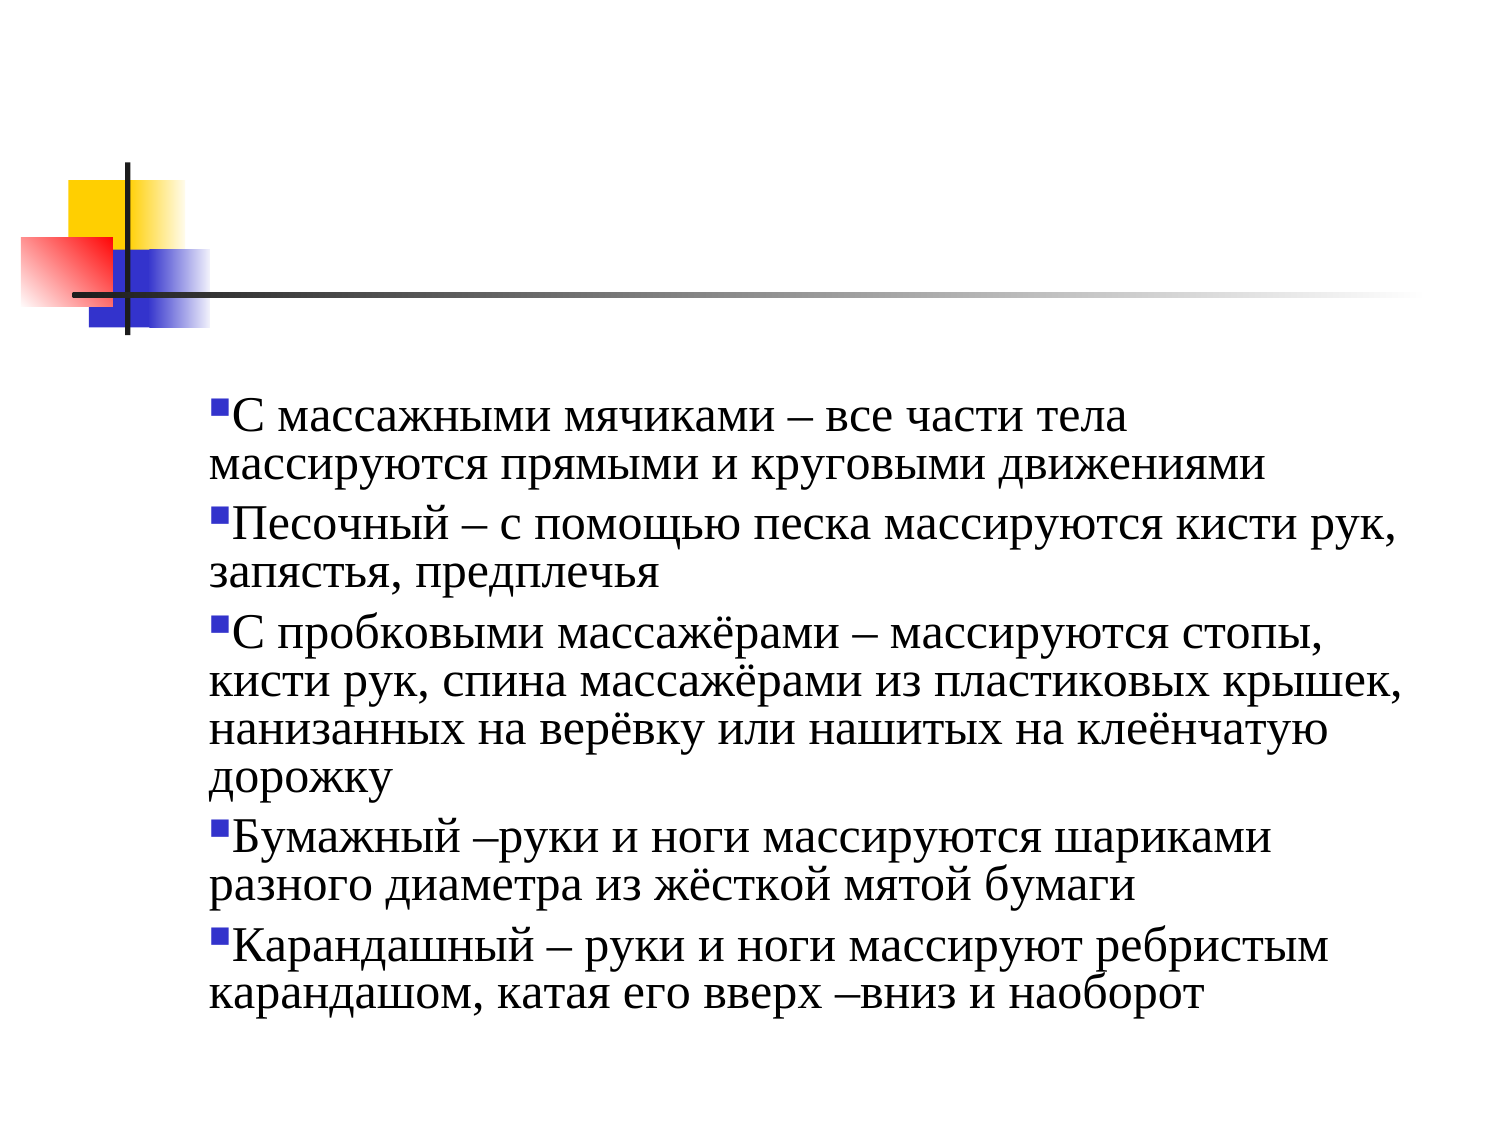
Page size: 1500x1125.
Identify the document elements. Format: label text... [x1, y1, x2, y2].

list С массажными мячиками – все части тела массируются прямыми и круговыми движениями Песочный – с помощью песка массируются кисти рук, запястья, предплечья С пробковыми массажёрами – массируются стопы, кисти рук, спина массажёрами из пластиковых крышек, нанизанных на верёвку или нашитых на клеёнчатую дорожку Бумажный –руки и ноги массируются шариками разного диаметра из жёсткой мятой бумаги Карандашный – руки и ноги массируют ребристым карандашом, катая его вверх –вниз и наоборот [193, 338, 1436, 1035]
